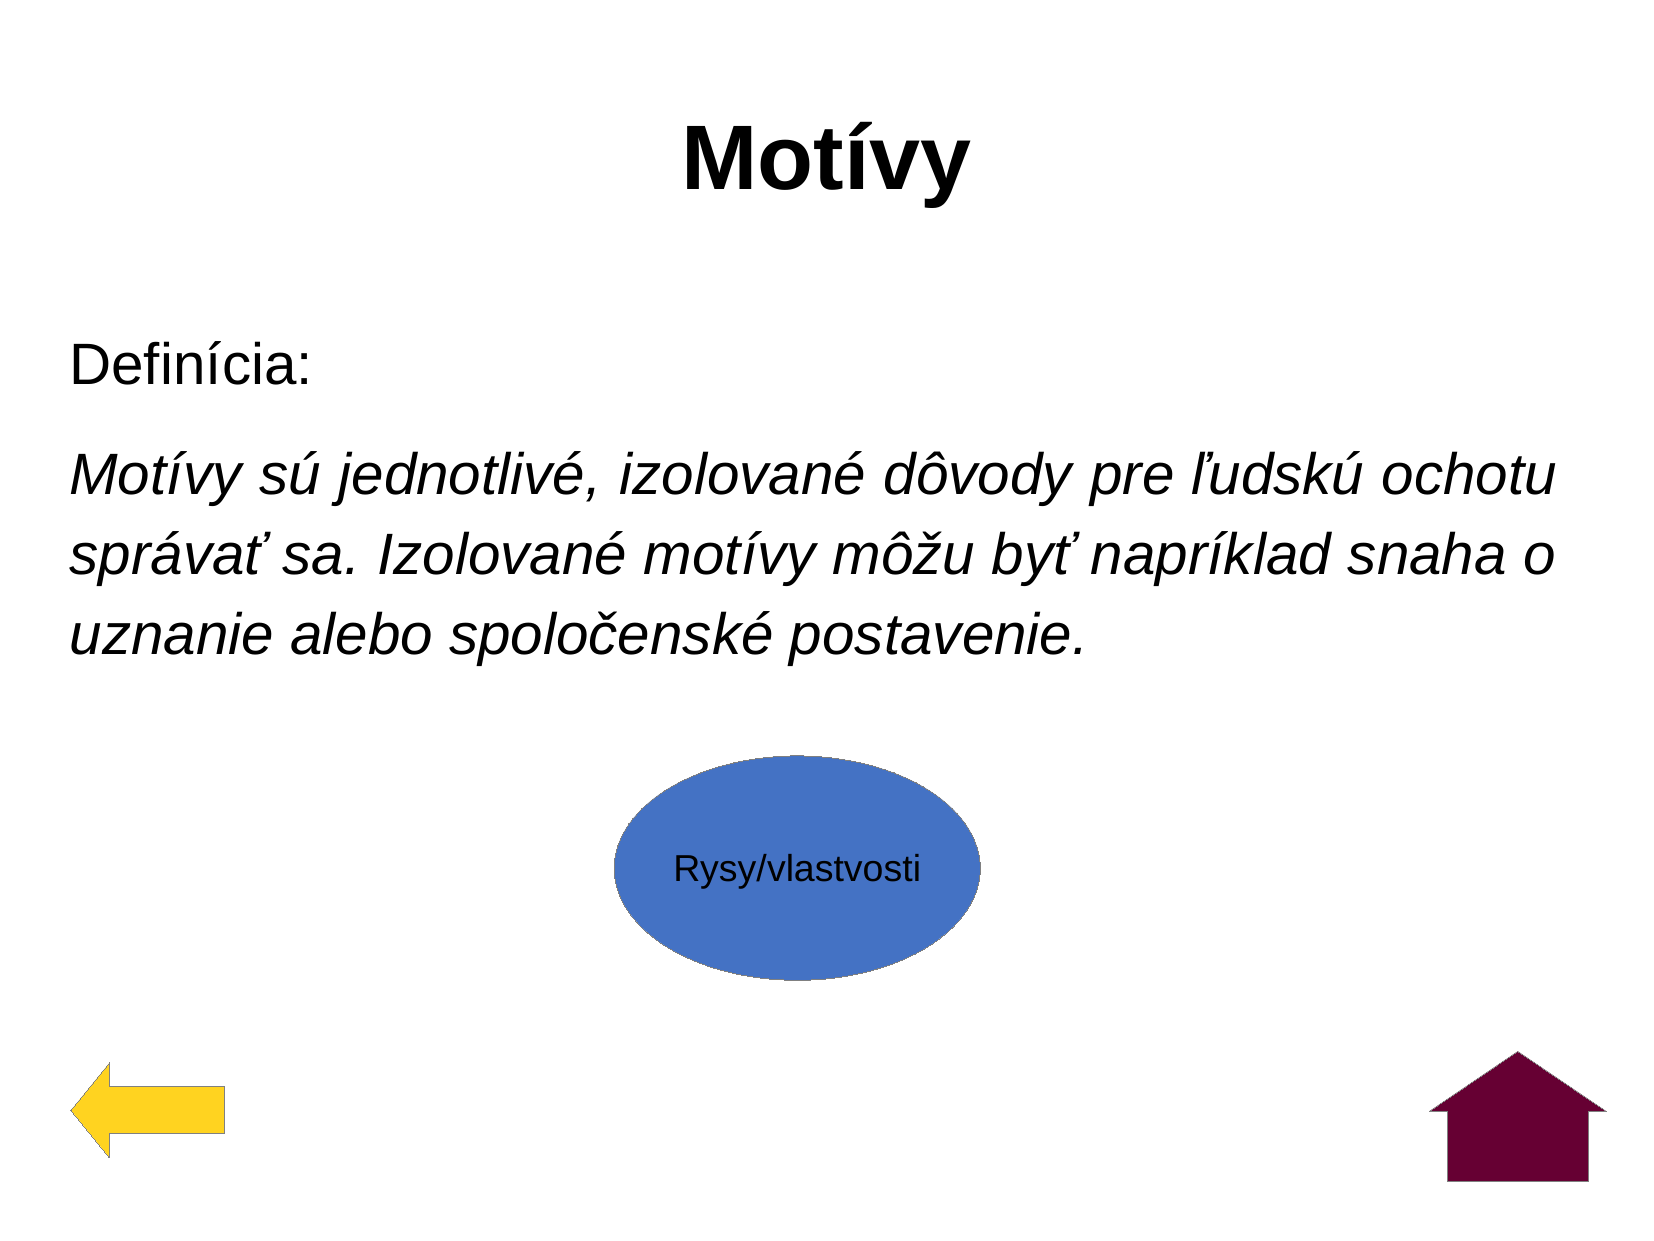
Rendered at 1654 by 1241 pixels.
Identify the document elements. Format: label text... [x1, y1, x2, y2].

text_box [1429, 1051, 1607, 1182]
list Definícia: Motívy sú jednotlivé, izolované dôvody pre ľudskú ochotu správať sa. Izolované motívy môžu byť napríklad snaha o uznanie alebo spoločenské postavenie. [69, 315, 1558, 664]
title Motívy [82, 97, 1571, 209]
text_box Rysy/vlastvosti [614, 755, 981, 981]
text_box [70, 1062, 225, 1158]
